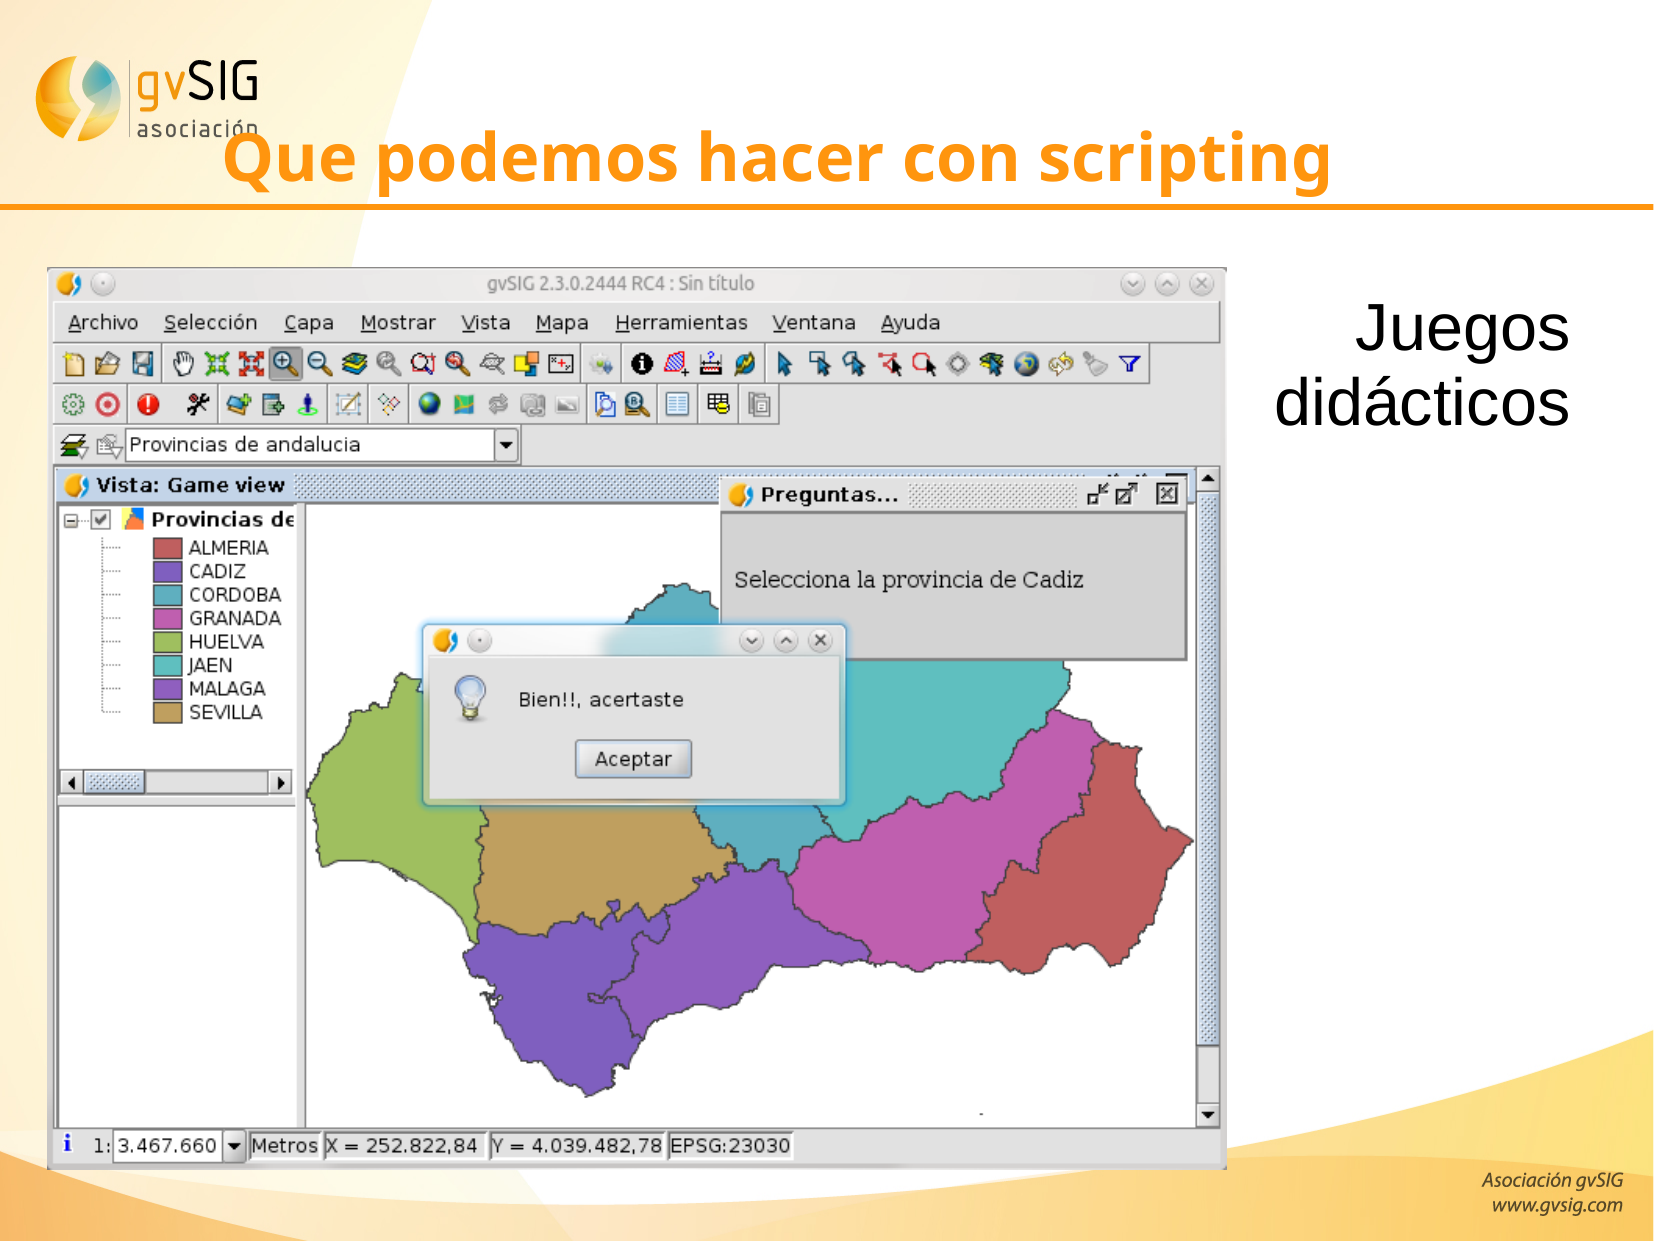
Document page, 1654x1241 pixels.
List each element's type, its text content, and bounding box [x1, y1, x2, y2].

picture [0, 210, 1654, 1241]
subtitle Juegos didácticos [1227, 290, 1571, 1010]
title Que podemos hacer con scripting [0, 0, 1654, 207]
